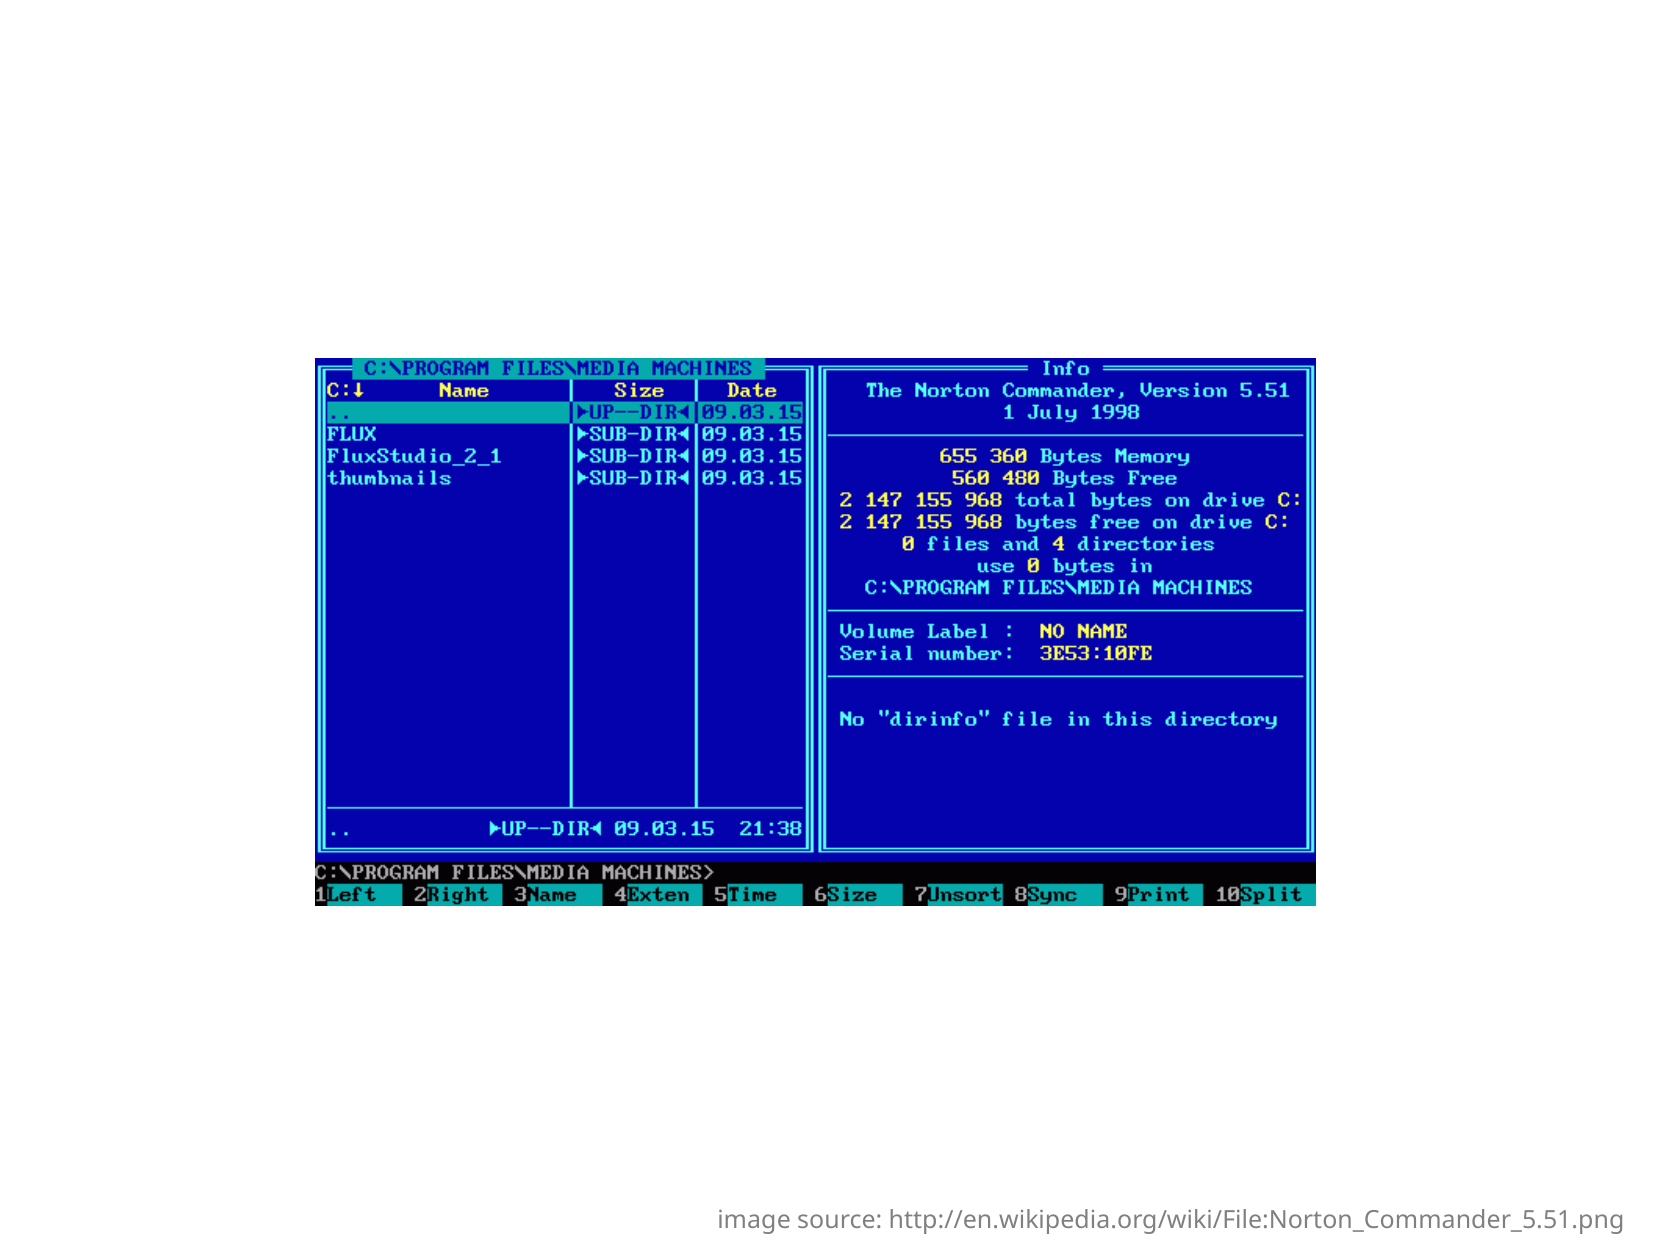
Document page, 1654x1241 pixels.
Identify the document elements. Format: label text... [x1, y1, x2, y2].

picture [315, 358, 1316, 906]
text_box image source: http://en.wikipedia.org/wiki/File:Norton_Commander_5.51.png [0, 1194, 1641, 1241]
